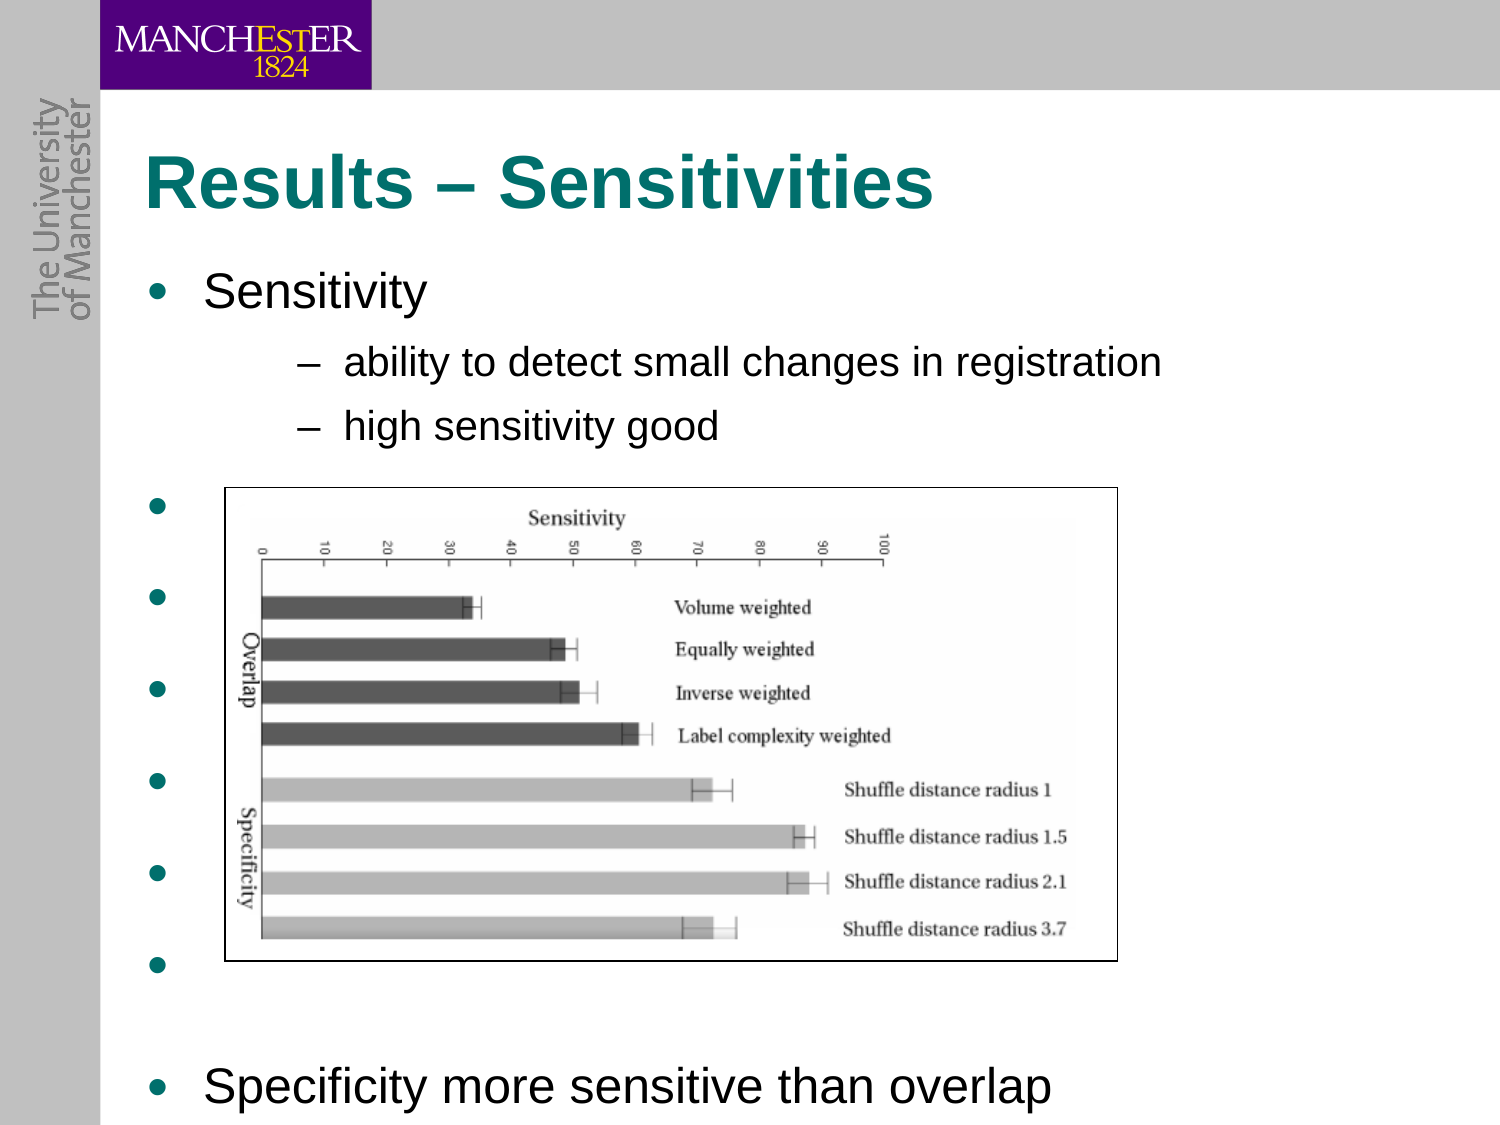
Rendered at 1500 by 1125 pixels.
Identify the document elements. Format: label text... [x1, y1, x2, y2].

text_box Sensitivity ability to detect small changes in registration high sensitivity good Specificity more sensitive than overlap [132, 259, 1500, 1122]
picture [0, 0, 372, 320]
title Results – Sensitivities [129, 120, 1406, 251]
